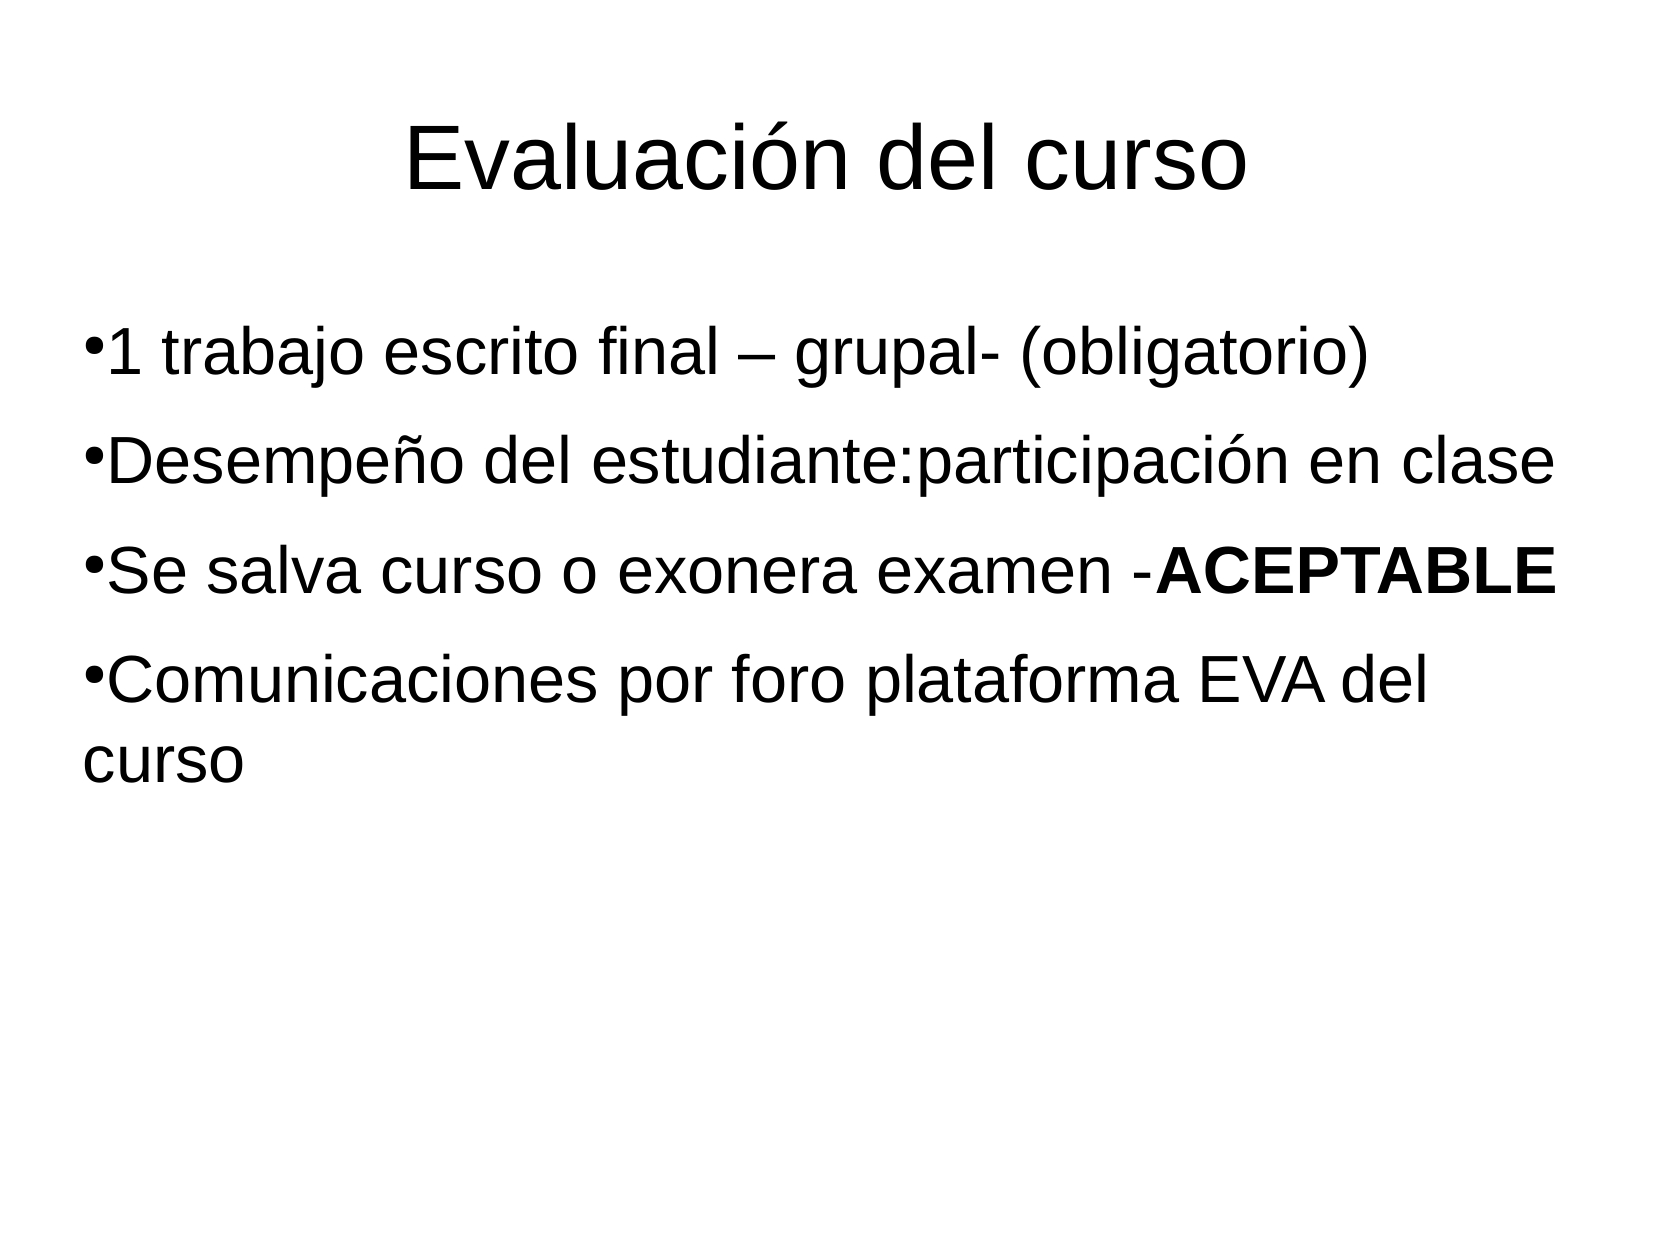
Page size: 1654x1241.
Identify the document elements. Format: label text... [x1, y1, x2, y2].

list 1 trabajo escrito final – grupal- (obligatorio) Desempeño del estudiante:participación en clase Se salva curso o exonera examen -ACEPTABLE Comunicaciones por foro plataforma EVA del curso [82, 307, 1571, 1127]
title Evaluación del curso [82, 49, 1571, 257]
